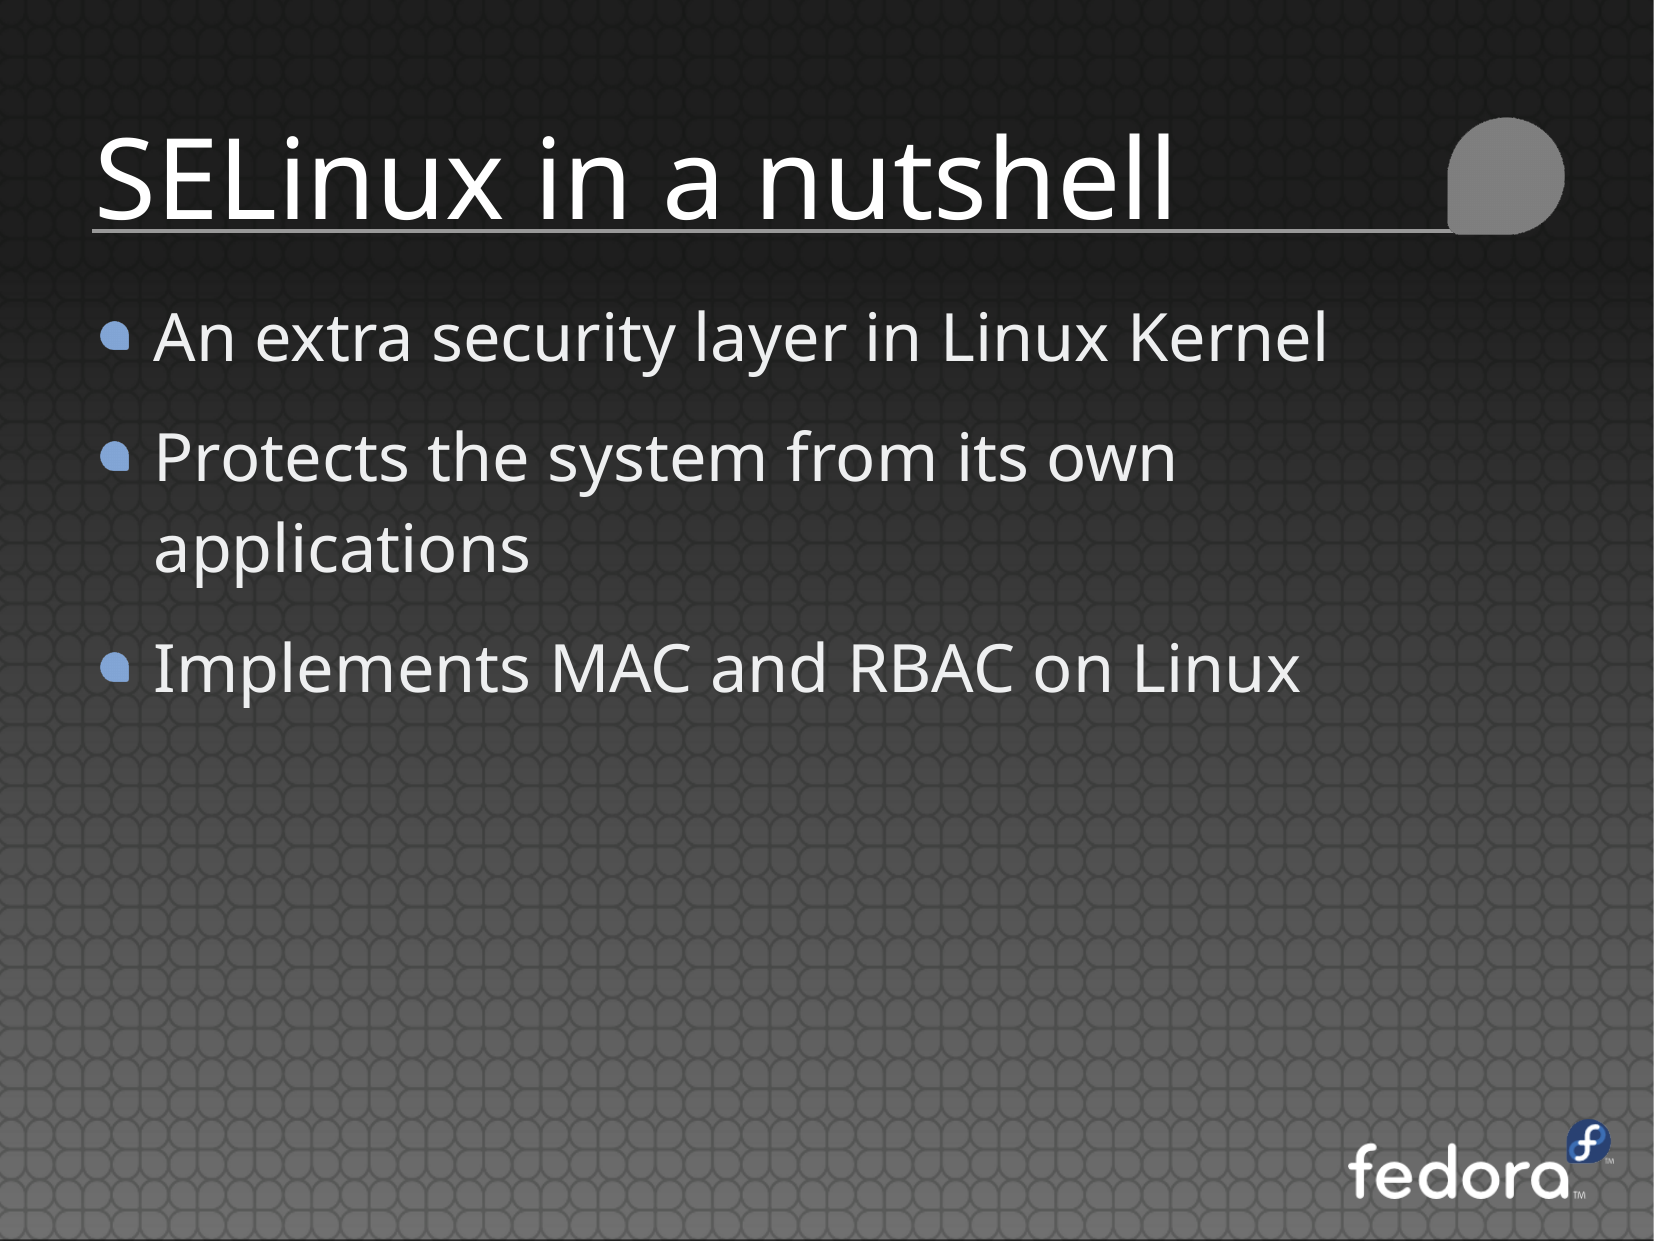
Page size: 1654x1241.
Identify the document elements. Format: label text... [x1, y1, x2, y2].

title SELinux in a nutshell [94, 100, 1426, 251]
picture [0, 0, 1654, 1241]
list An extra security layer in Linux Kernel Protects the system from its own applications Implements MAC and RBAC on Linux [82, 290, 1571, 1094]
